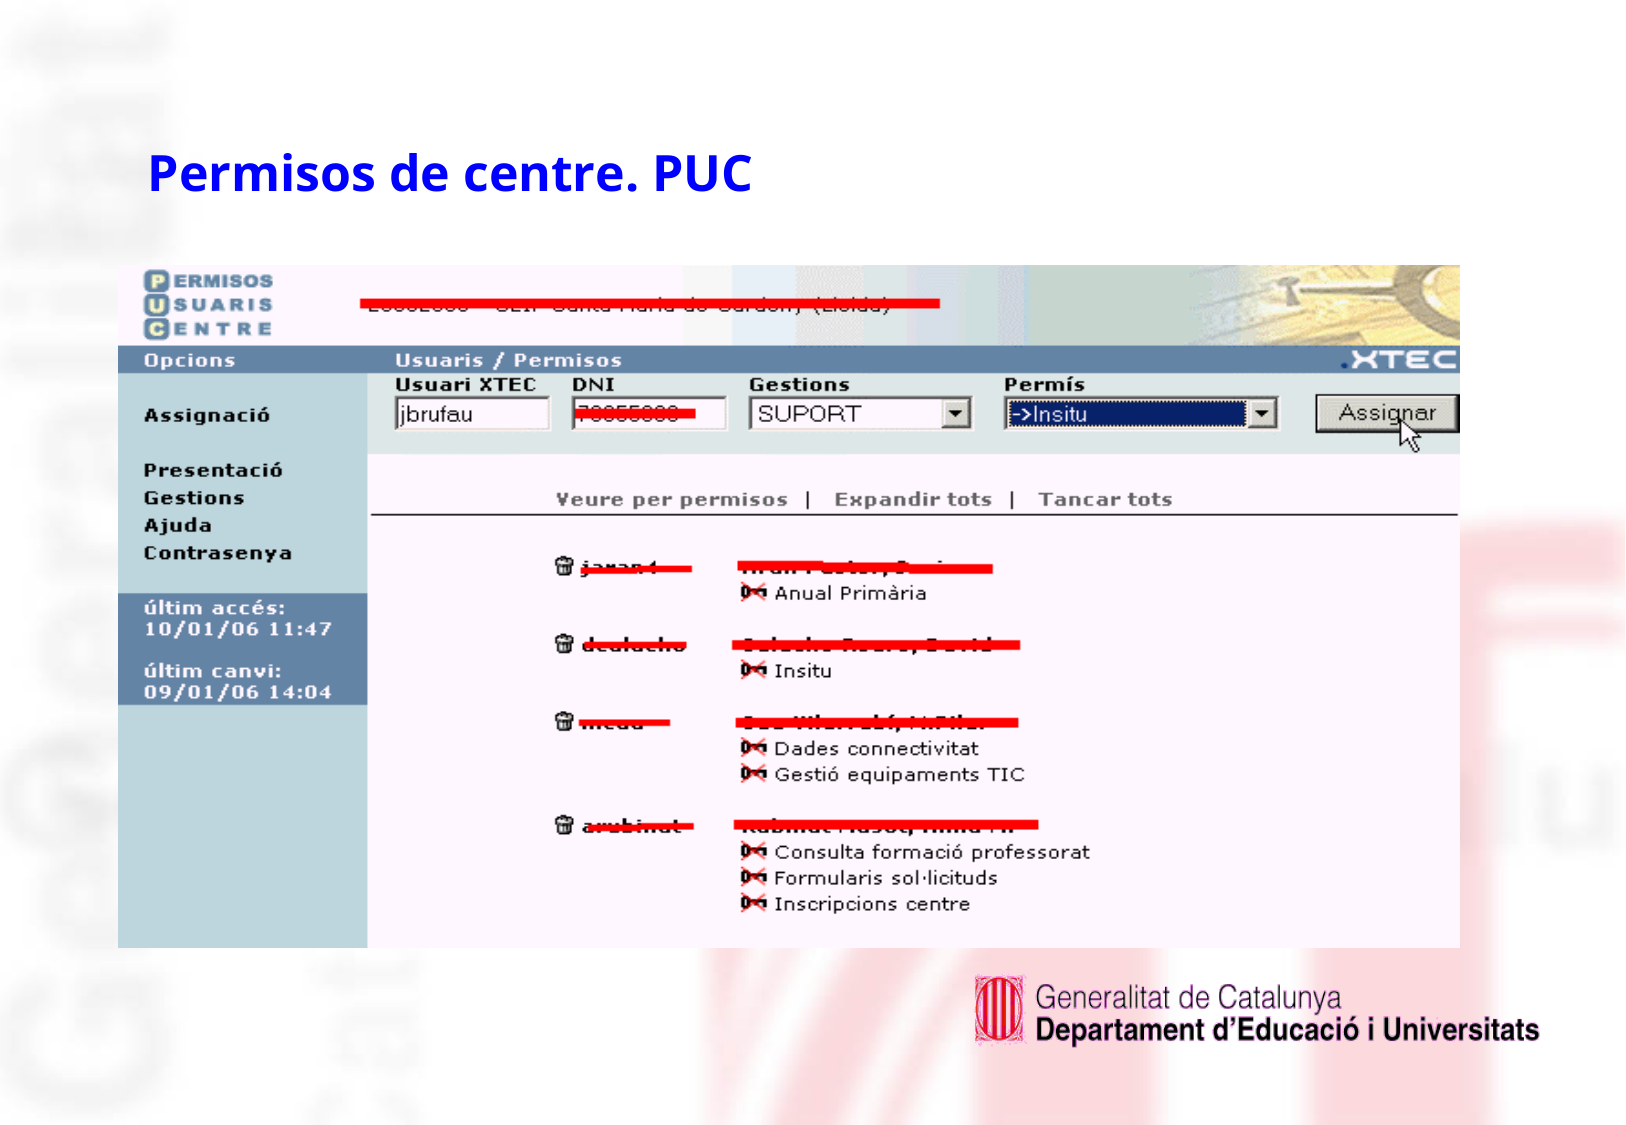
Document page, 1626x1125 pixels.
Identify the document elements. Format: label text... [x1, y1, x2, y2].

picture [0, 0, 1626, 1125]
title Permisos de centre. PUC [147, 107, 1418, 237]
